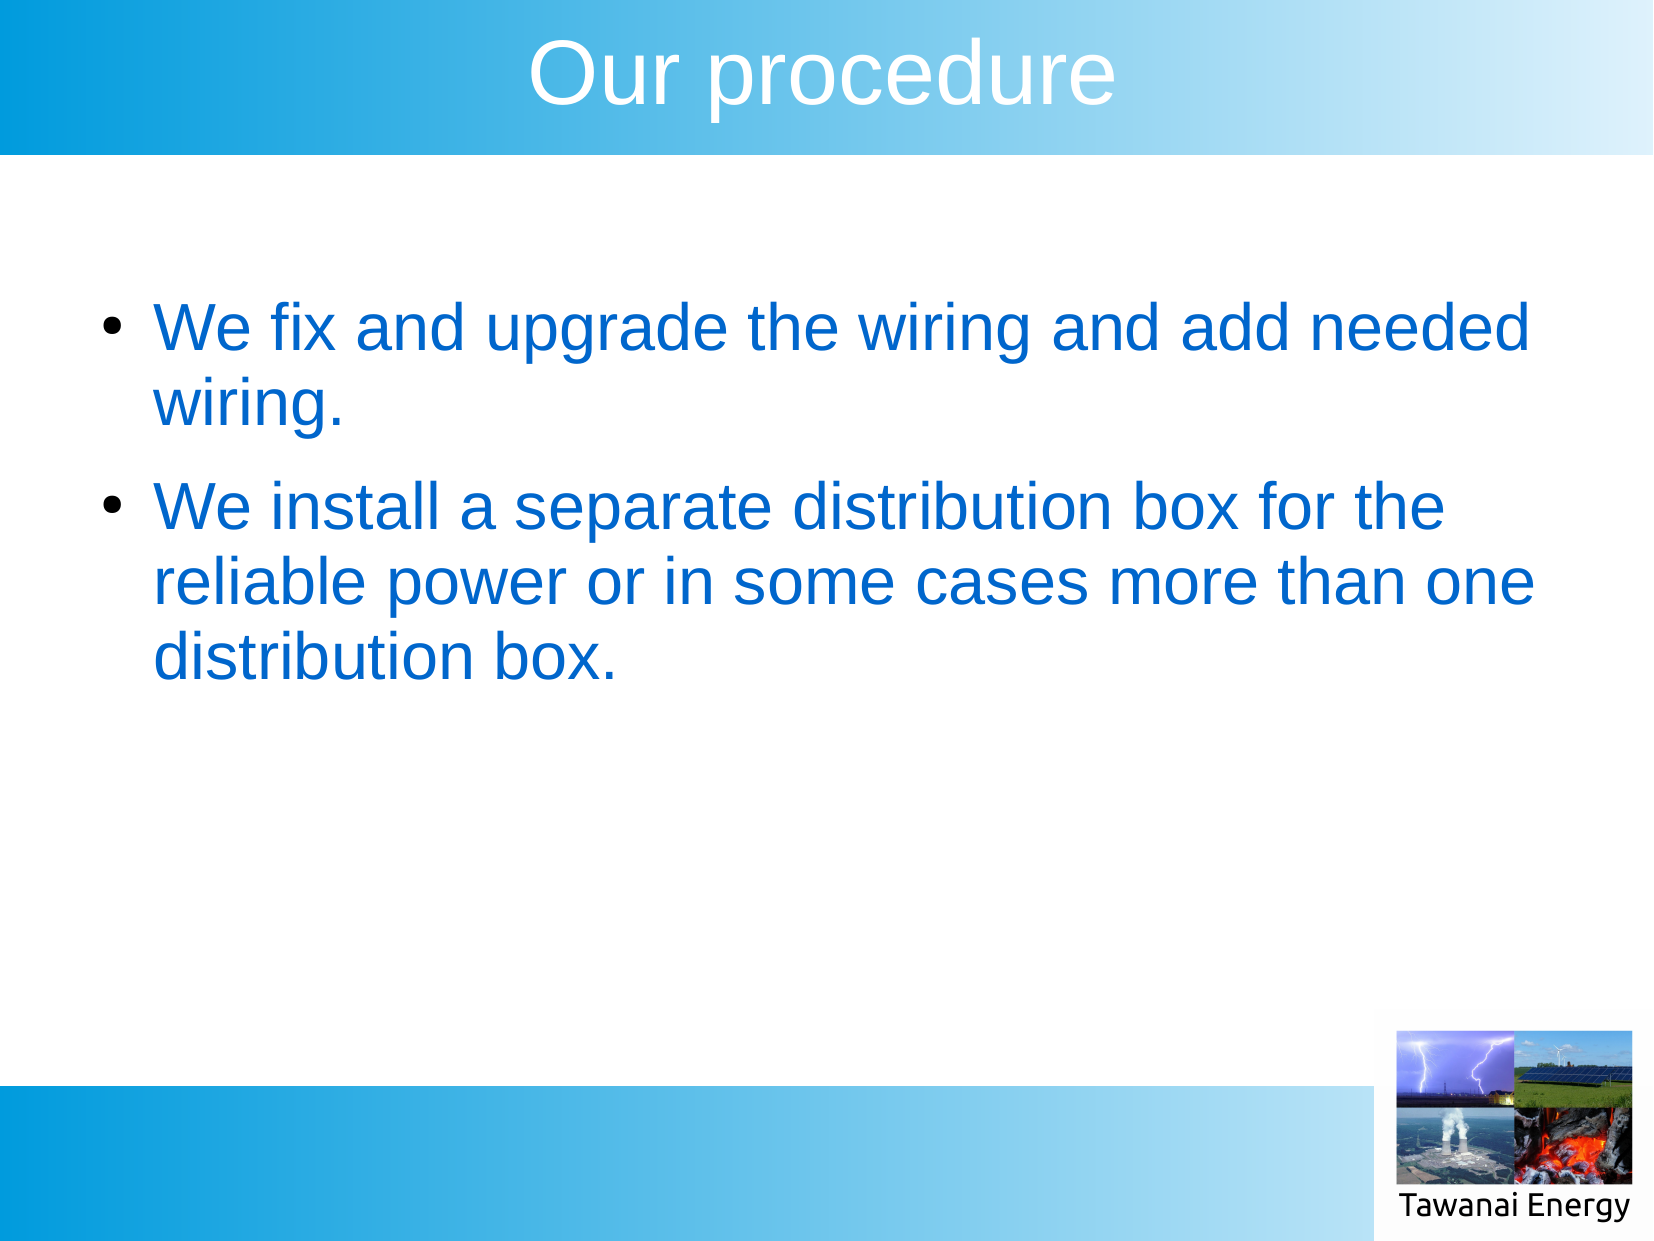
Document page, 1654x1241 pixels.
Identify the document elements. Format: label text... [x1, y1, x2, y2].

picture [1374, 1009, 1654, 1241]
list We fix and upgrade the wiring and add needed wiring. We install a separate distribution box for the reliable power or in some cases more than one distribution box. [82, 290, 1571, 1010]
title Our procedure [79, 20, 1568, 126]
